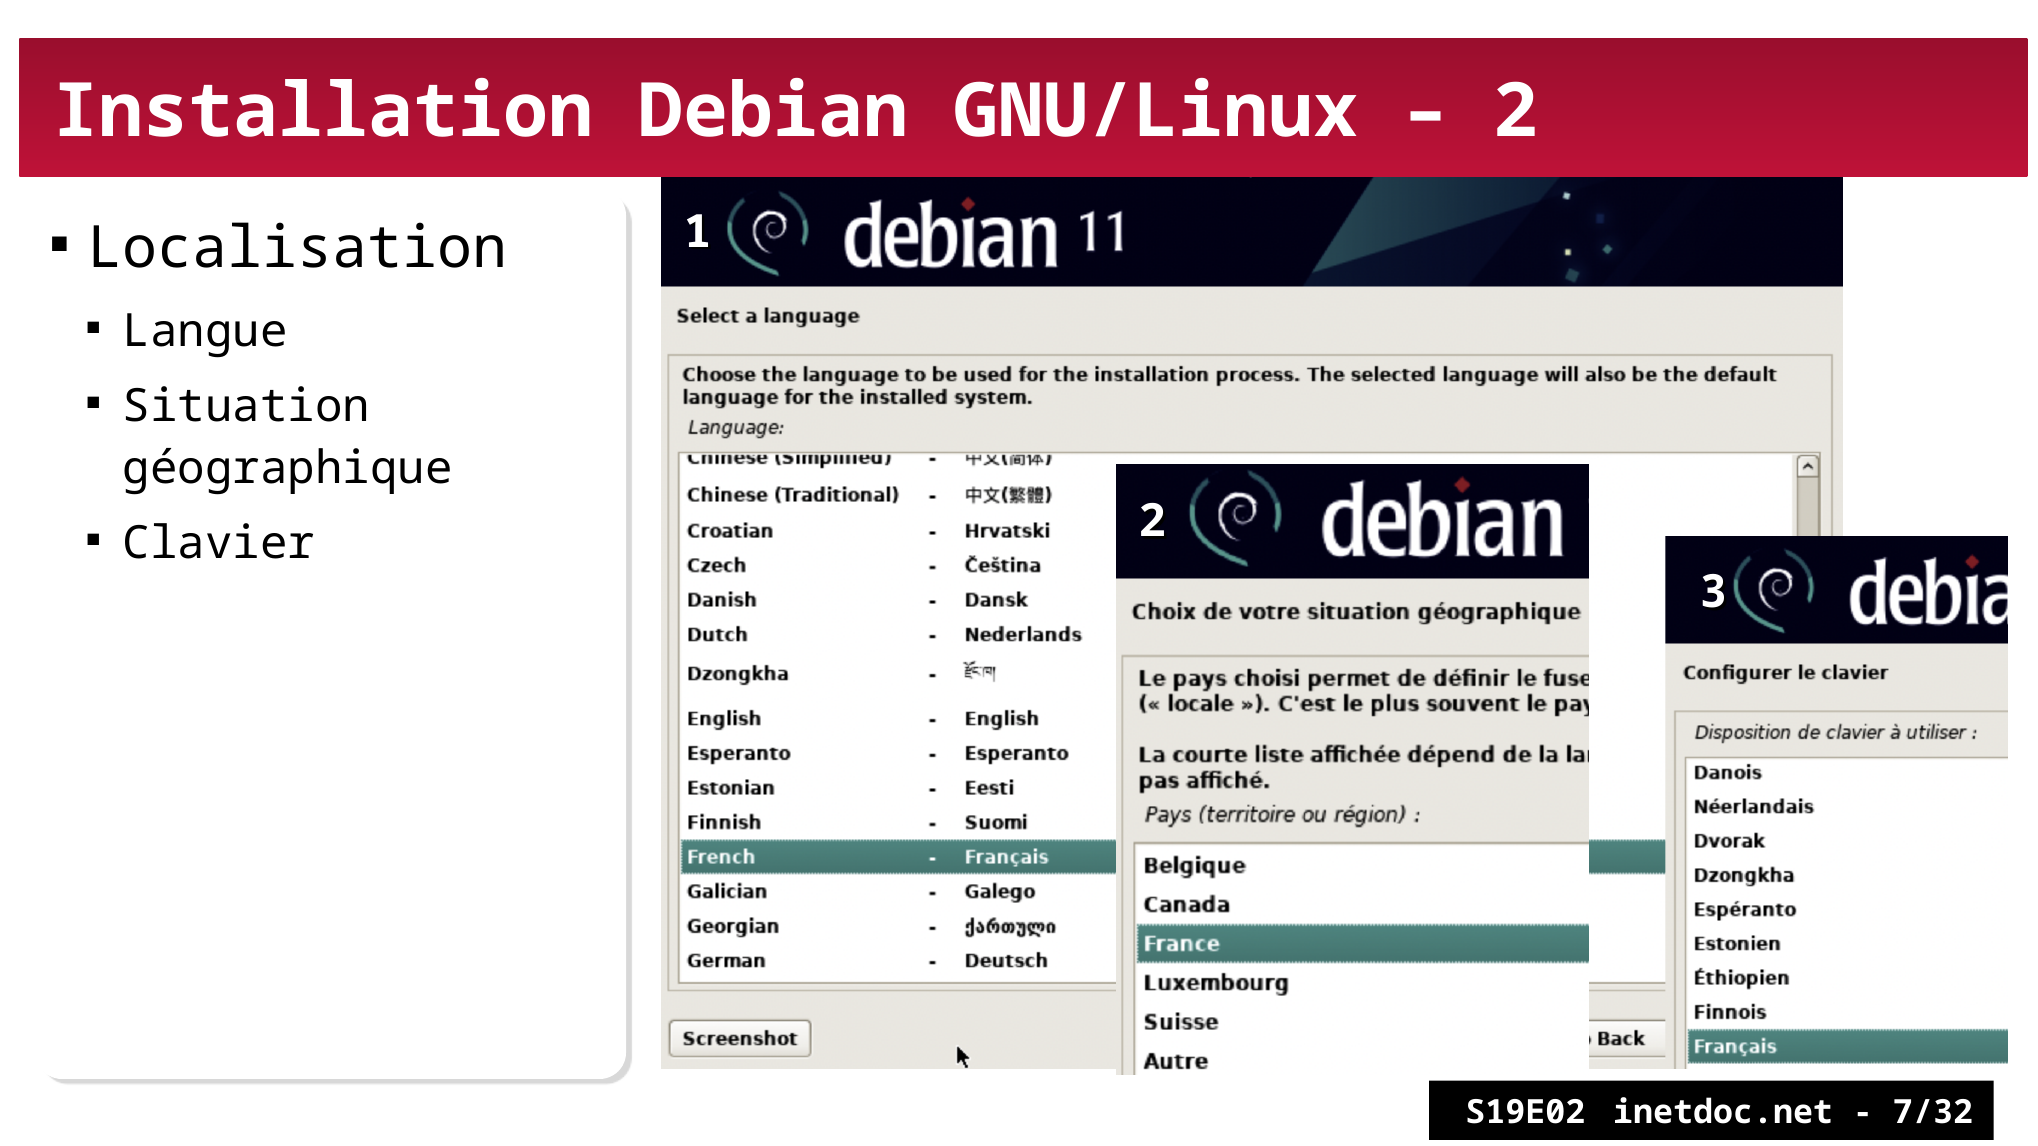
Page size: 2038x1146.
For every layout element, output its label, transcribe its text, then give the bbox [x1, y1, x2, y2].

text_box Installation Debian GNU/Linux – 2 [19, 38, 2028, 177]
text_box 2 [1104, 448, 1181, 590]
text_box S19E02 inetdoc.net - 32/32 [1429, 1080, 1994, 1140]
text_box 1 [649, 159, 727, 301]
picture [661, 177, 2008, 1075]
text_box Localisation Langue Situation géographique Clavier [35, 188, 627, 1079]
text_box 3 [1665, 519, 1743, 661]
